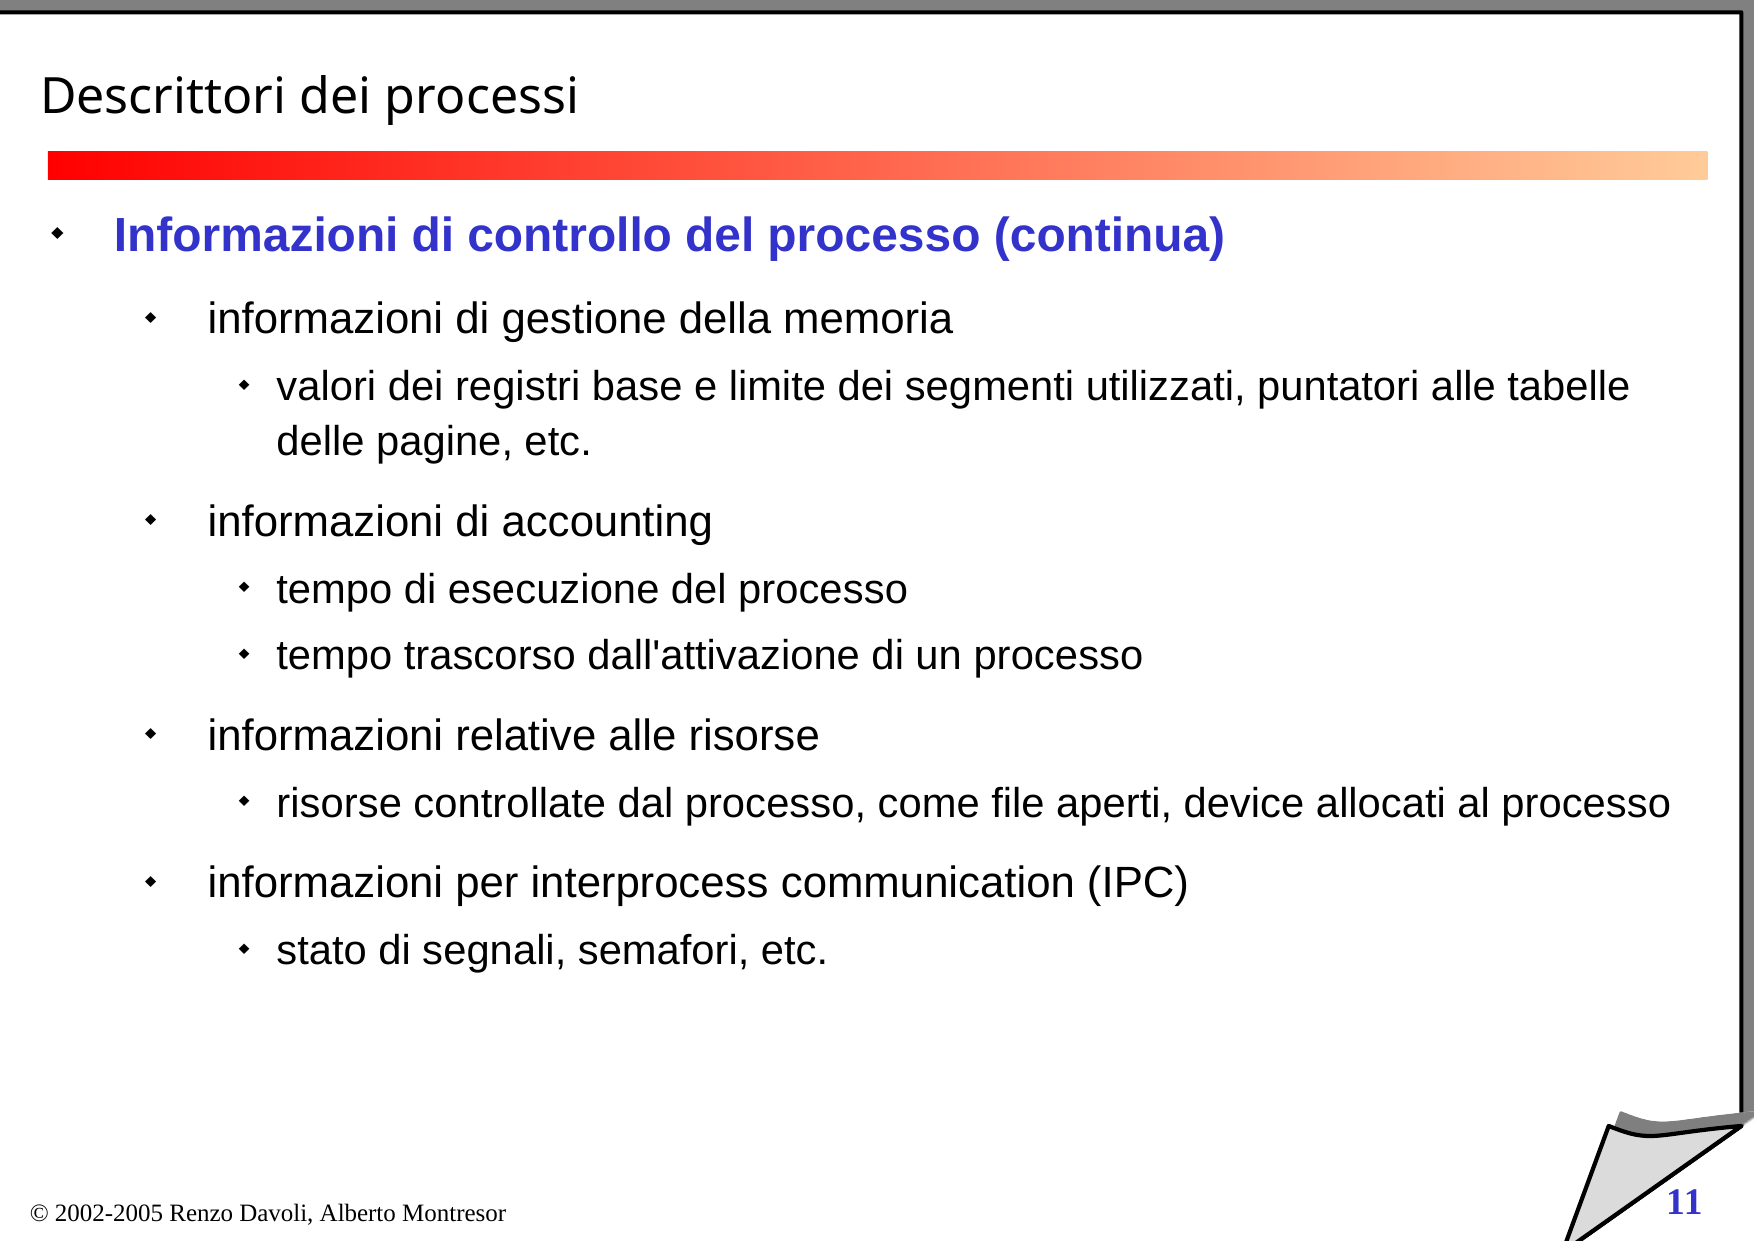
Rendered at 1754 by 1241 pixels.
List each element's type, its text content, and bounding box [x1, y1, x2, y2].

title Descrittori dei processi [40, 49, 1714, 144]
list Informazioni di controllo del processo (continua) informazioni di gestione della memoria valori dei registri base e limite dei segmenti utilizzati, puntatori alle tabelle delle pagine, etc. informazioni di accounting tempo di esecuzione del processo tempo trascorso dall'attivazione di un processo informazioni relative alle risorse risorse controllate dal processo, come file aperti, device allocati al processo informazioni per interprocess communication (IPC) stato di segnali, semafori, etc. [51, 206, 1689, 1114]
